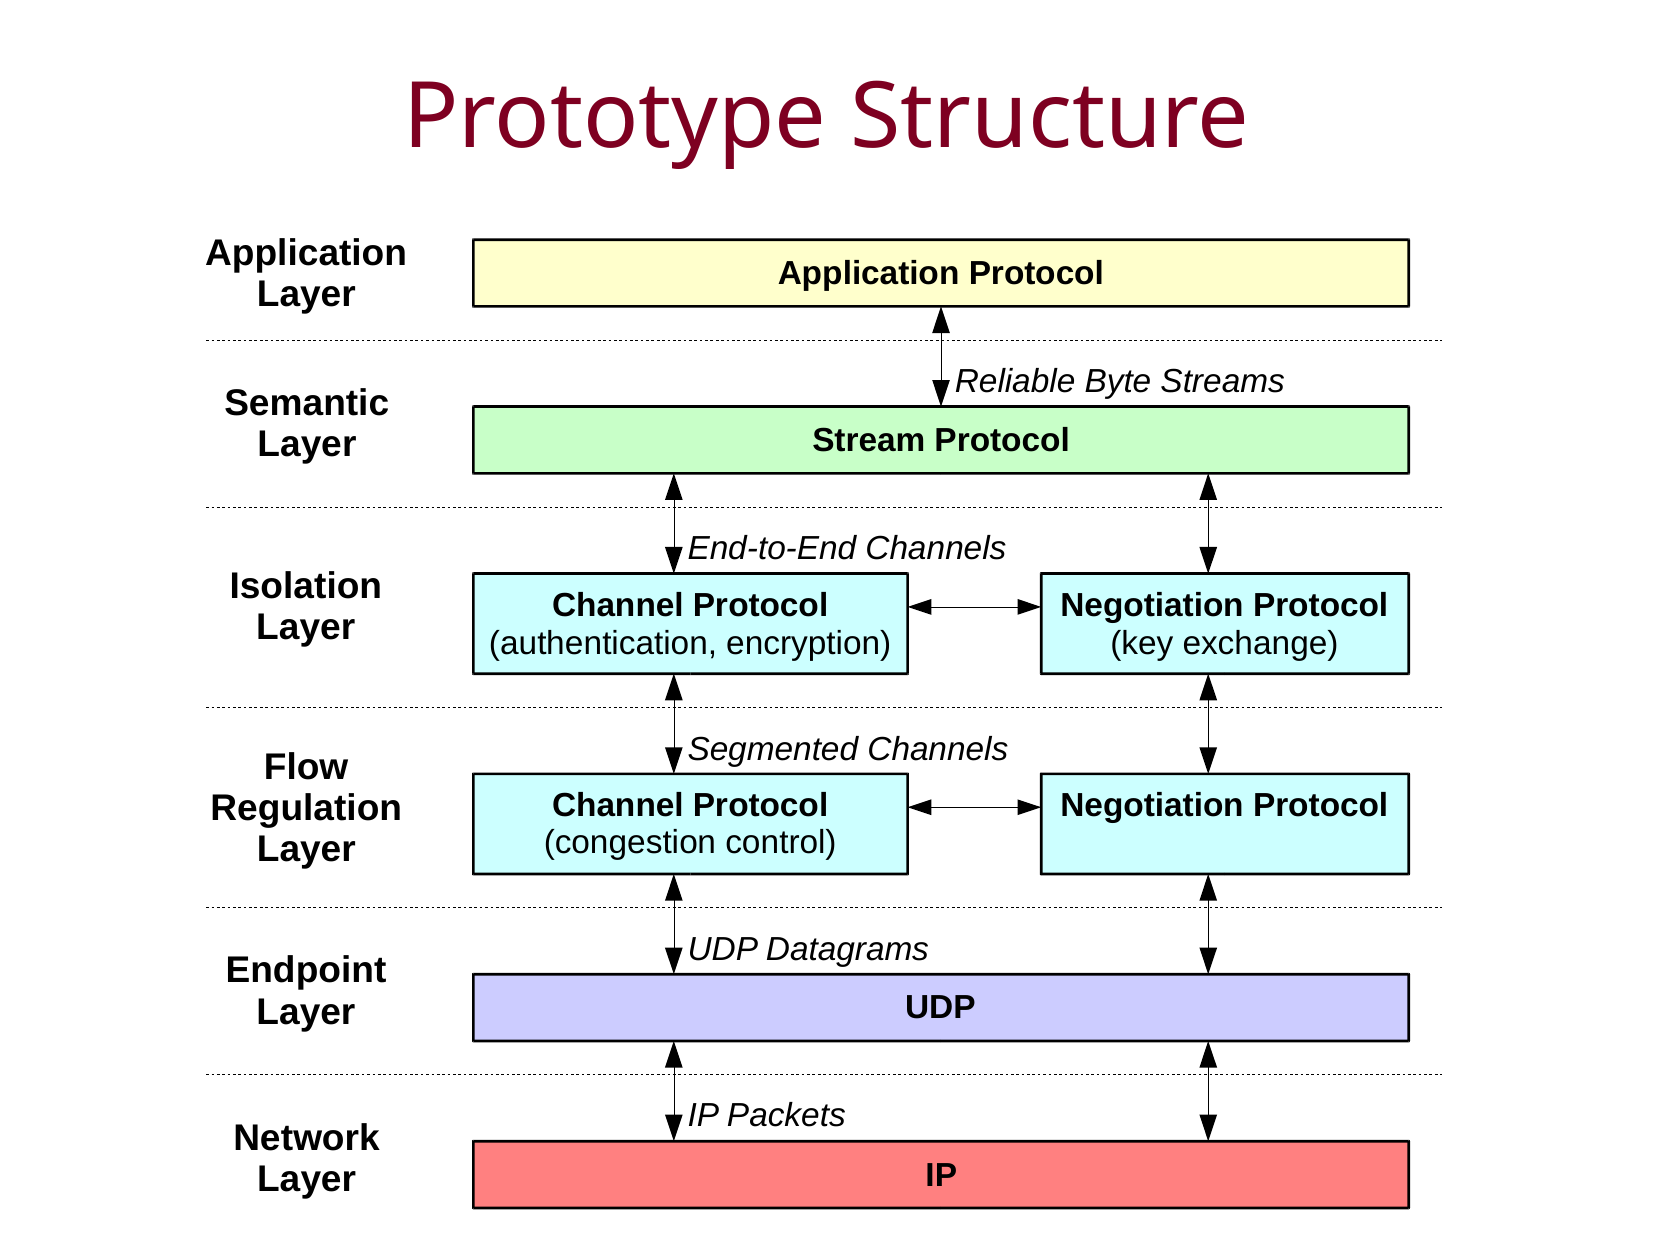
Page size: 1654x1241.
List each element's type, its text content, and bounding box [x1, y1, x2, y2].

title Prototype Structure [82, 8, 1571, 216]
picture [205, 206, 1444, 1211]
